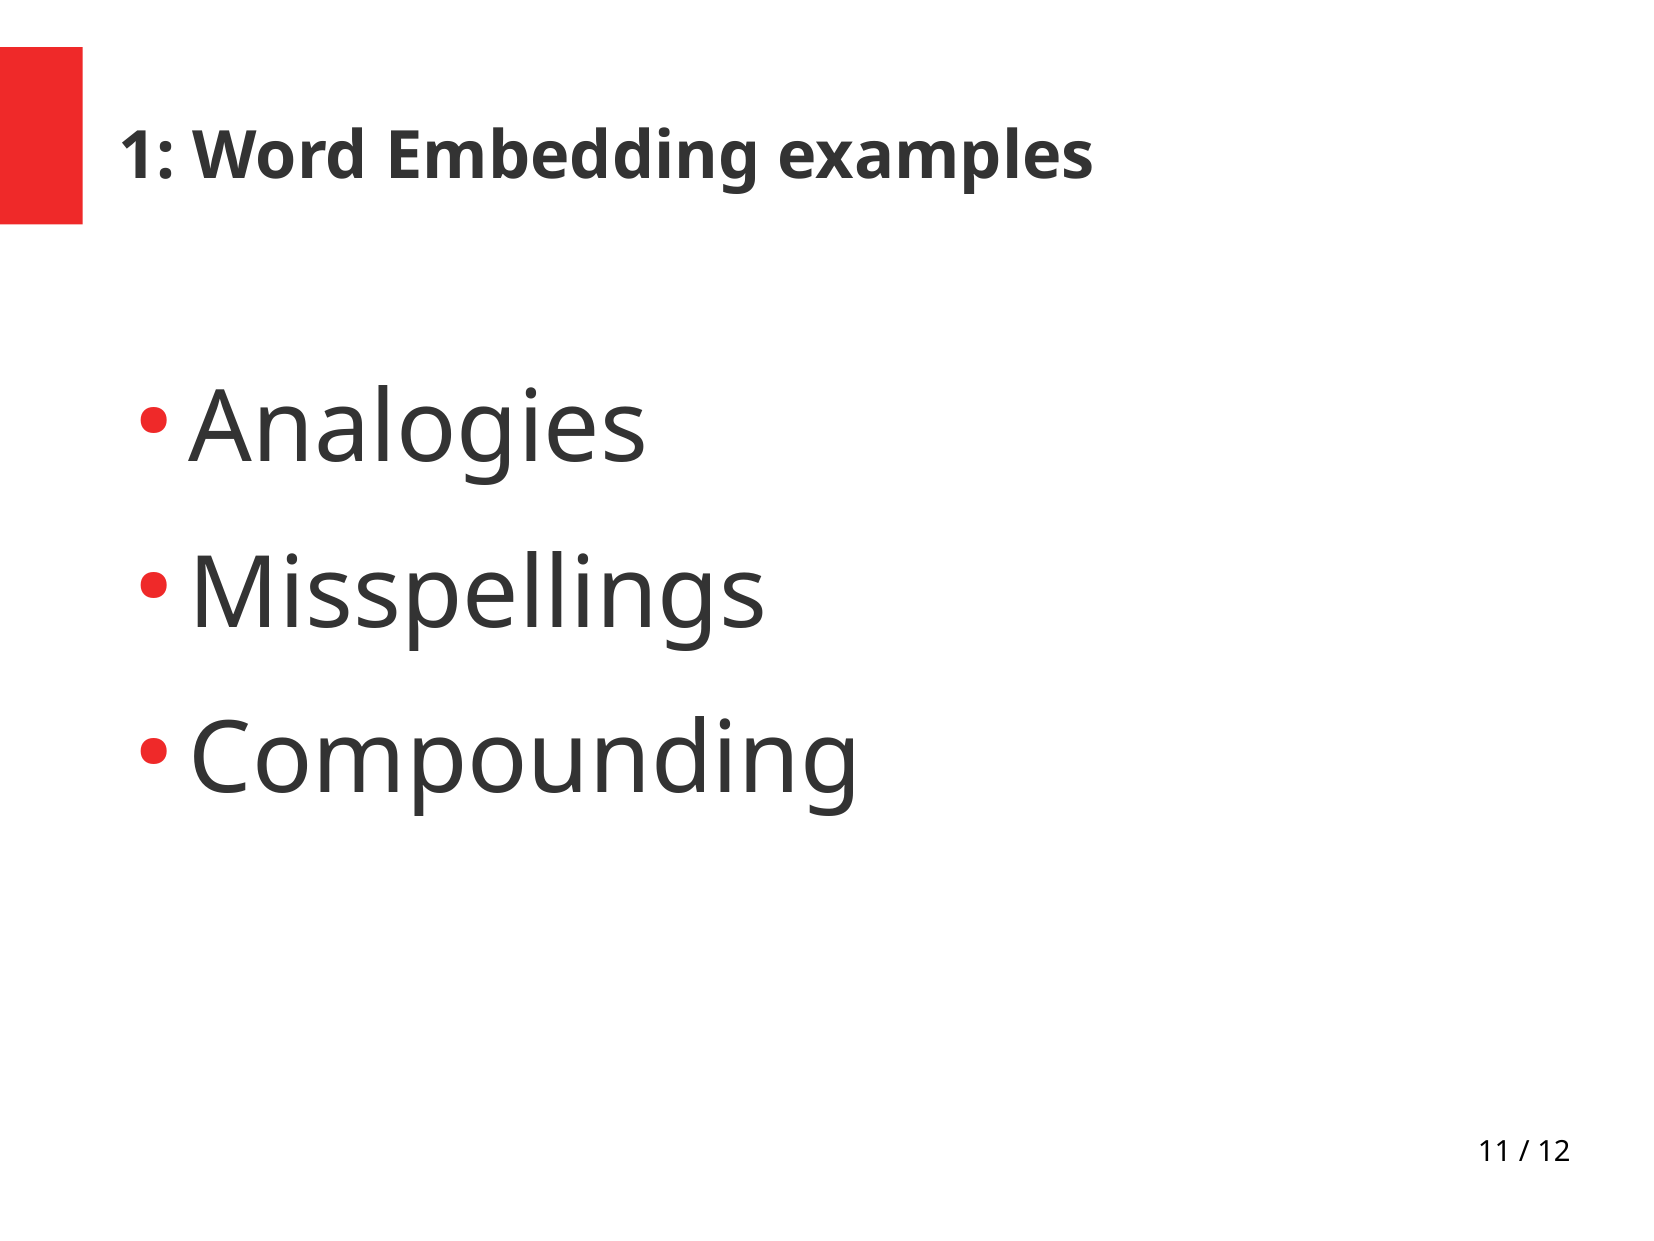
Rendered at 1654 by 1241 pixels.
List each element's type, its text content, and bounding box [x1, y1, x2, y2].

title 1: Word Embedding examples [118, 49, 1571, 257]
list Analogies Misspellings Compounding [118, 354, 1536, 1074]
